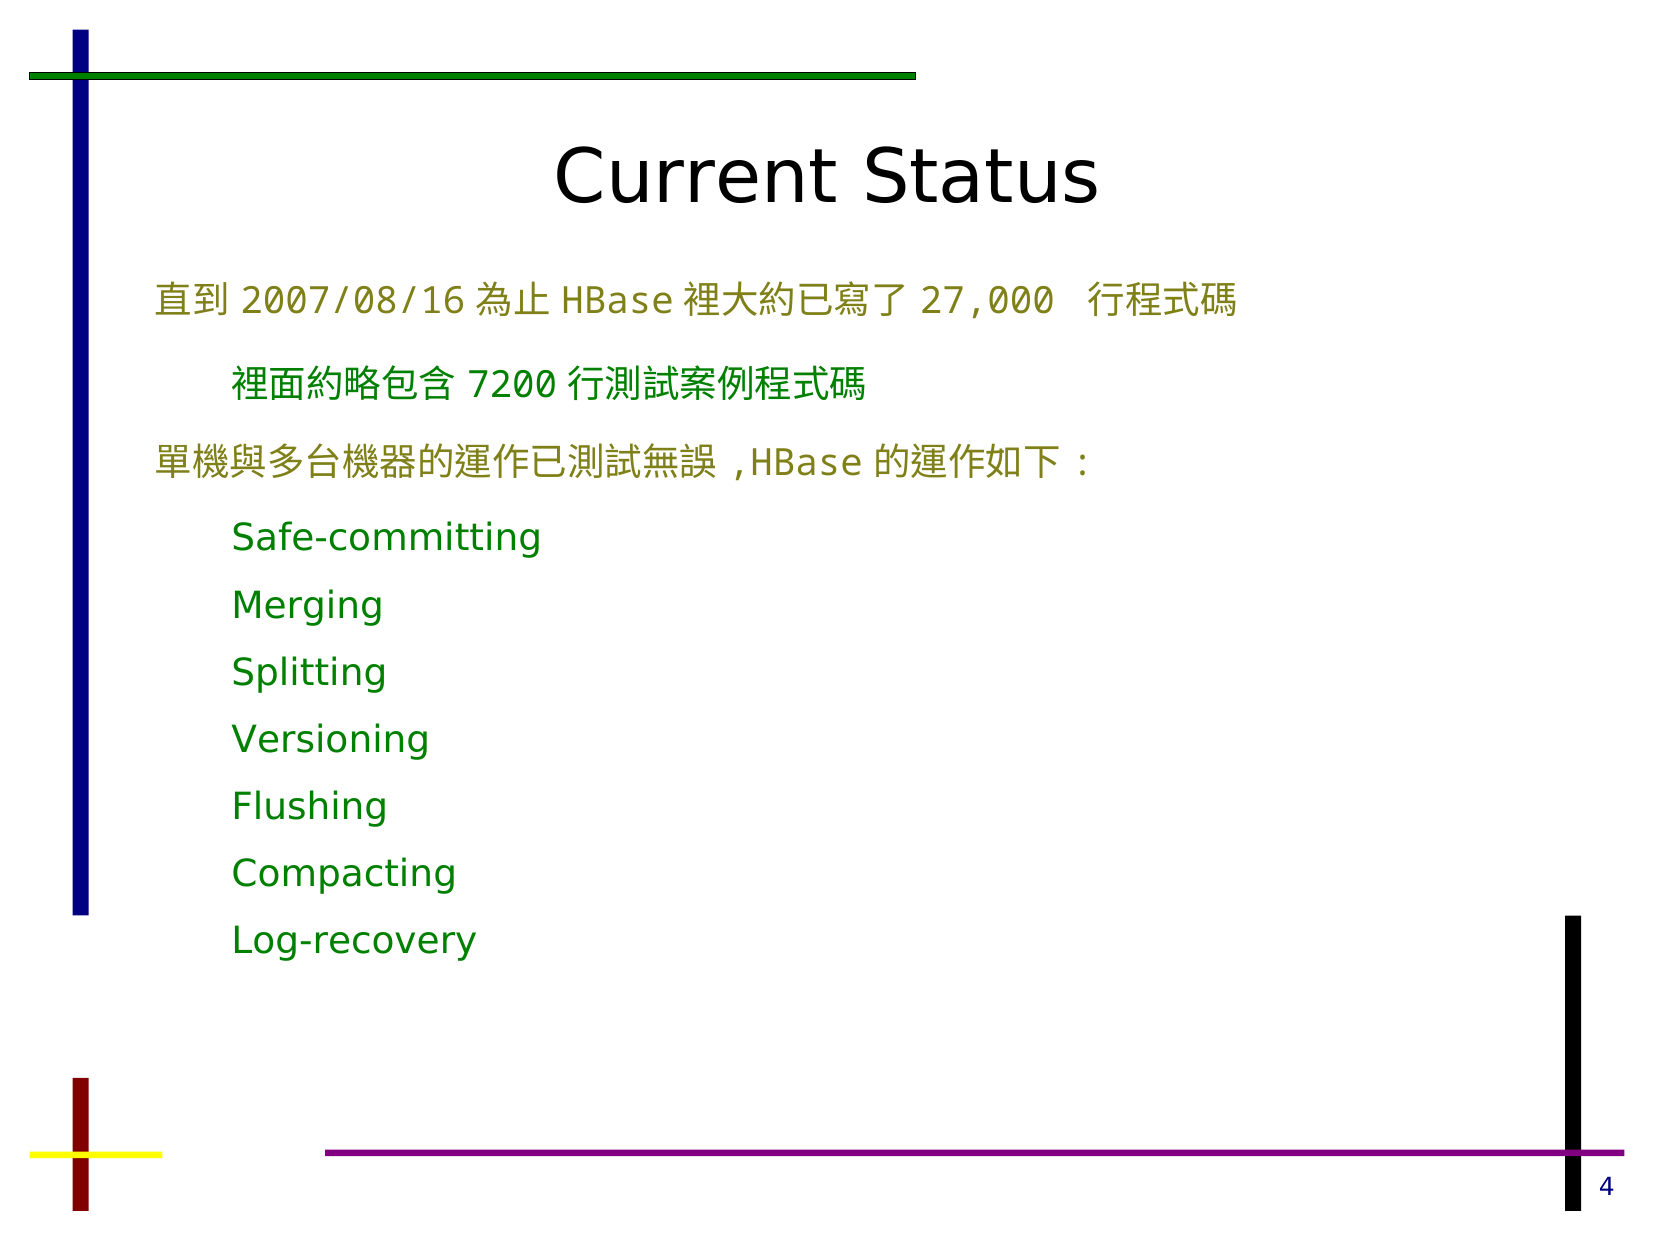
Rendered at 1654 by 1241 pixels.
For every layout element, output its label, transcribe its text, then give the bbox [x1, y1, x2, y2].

list 直到2007/08/16為止HBase裡大約已寫了27,000 行程式碼 裡面約略包含7200行測試案例程式碼 單機與多台機器的運作已測試無誤,HBase的運作如下: Safe-committing Merging Splitting Versioning Flushing Compacting Log-recovery [136, 270, 1536, 1093]
title Current Status [121, 88, 1534, 266]
